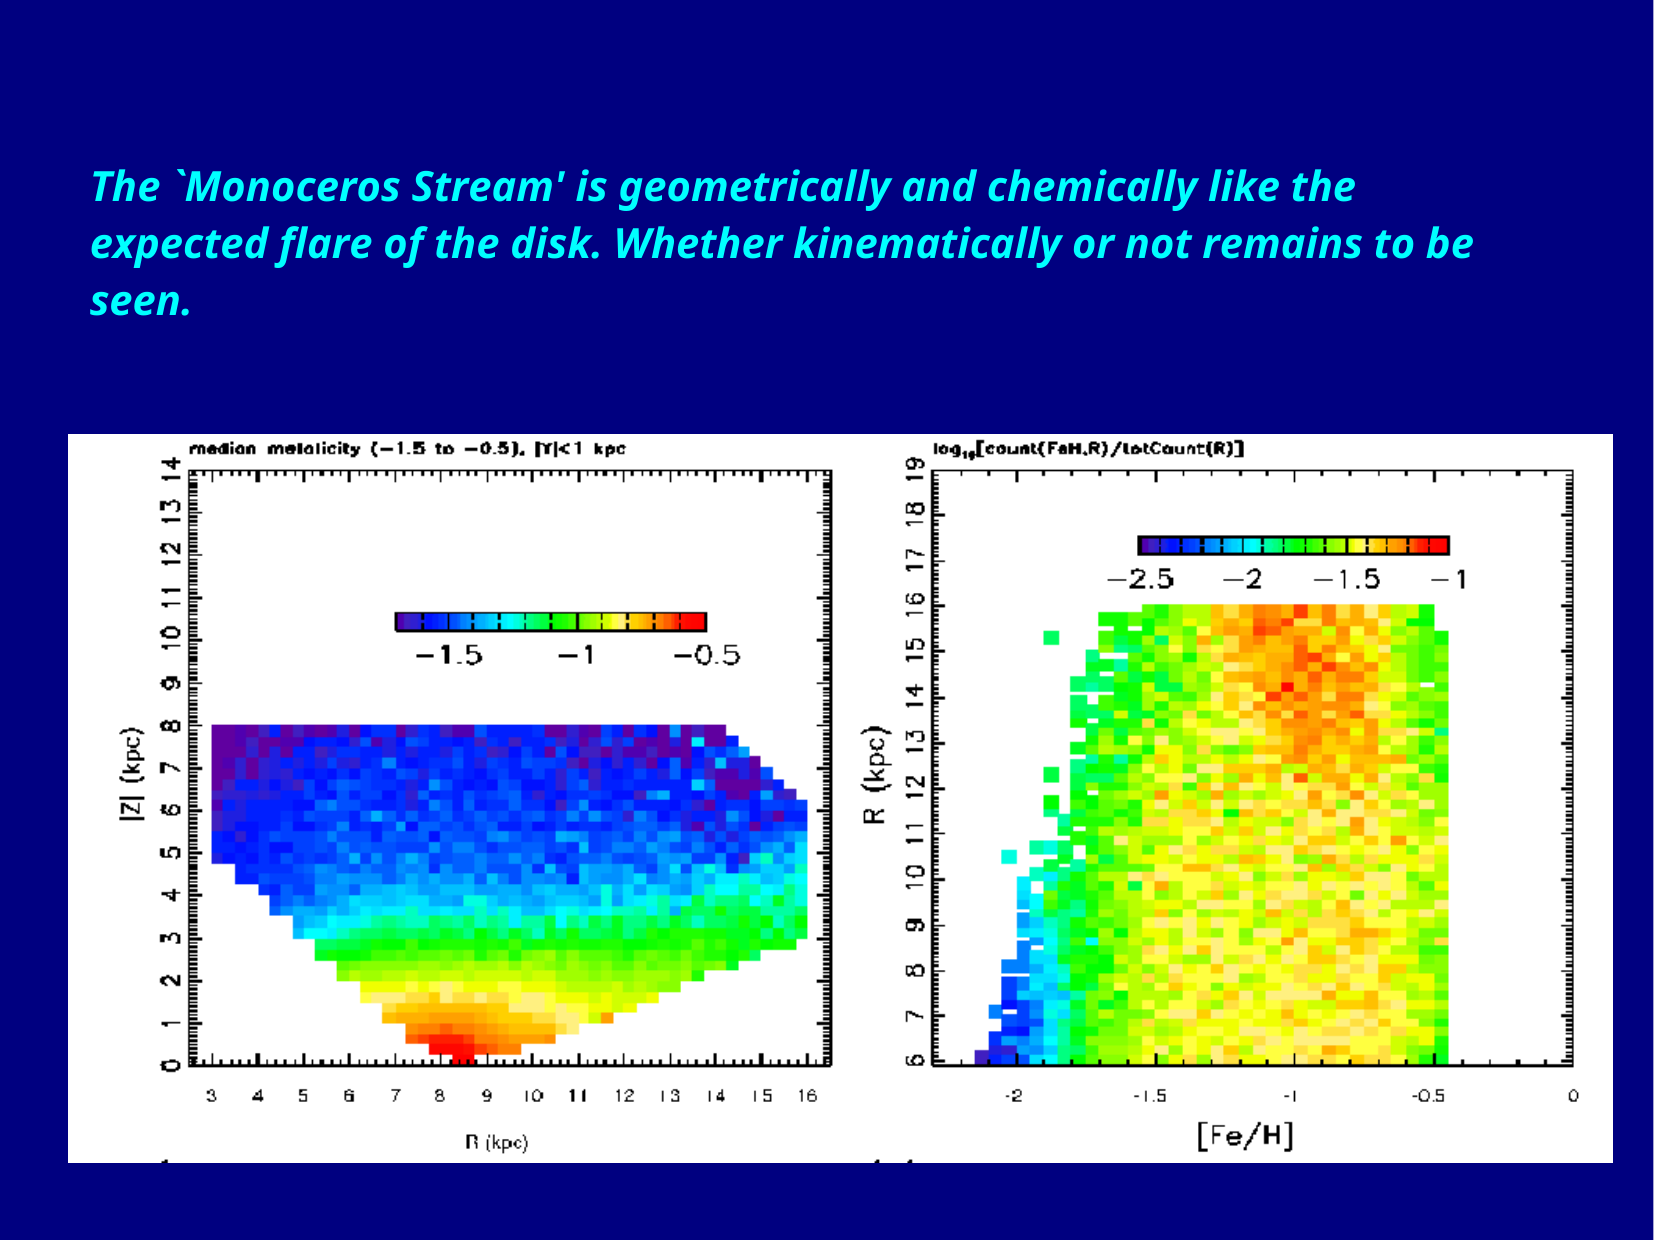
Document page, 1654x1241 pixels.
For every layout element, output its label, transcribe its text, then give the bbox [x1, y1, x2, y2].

picture [68, 434, 1613, 1163]
text_box The `Monoceros Stream' is geometrically and chemically like the expected flare of the disk. Whether kinematically or not remains to be seen. [75, 149, 1483, 319]
